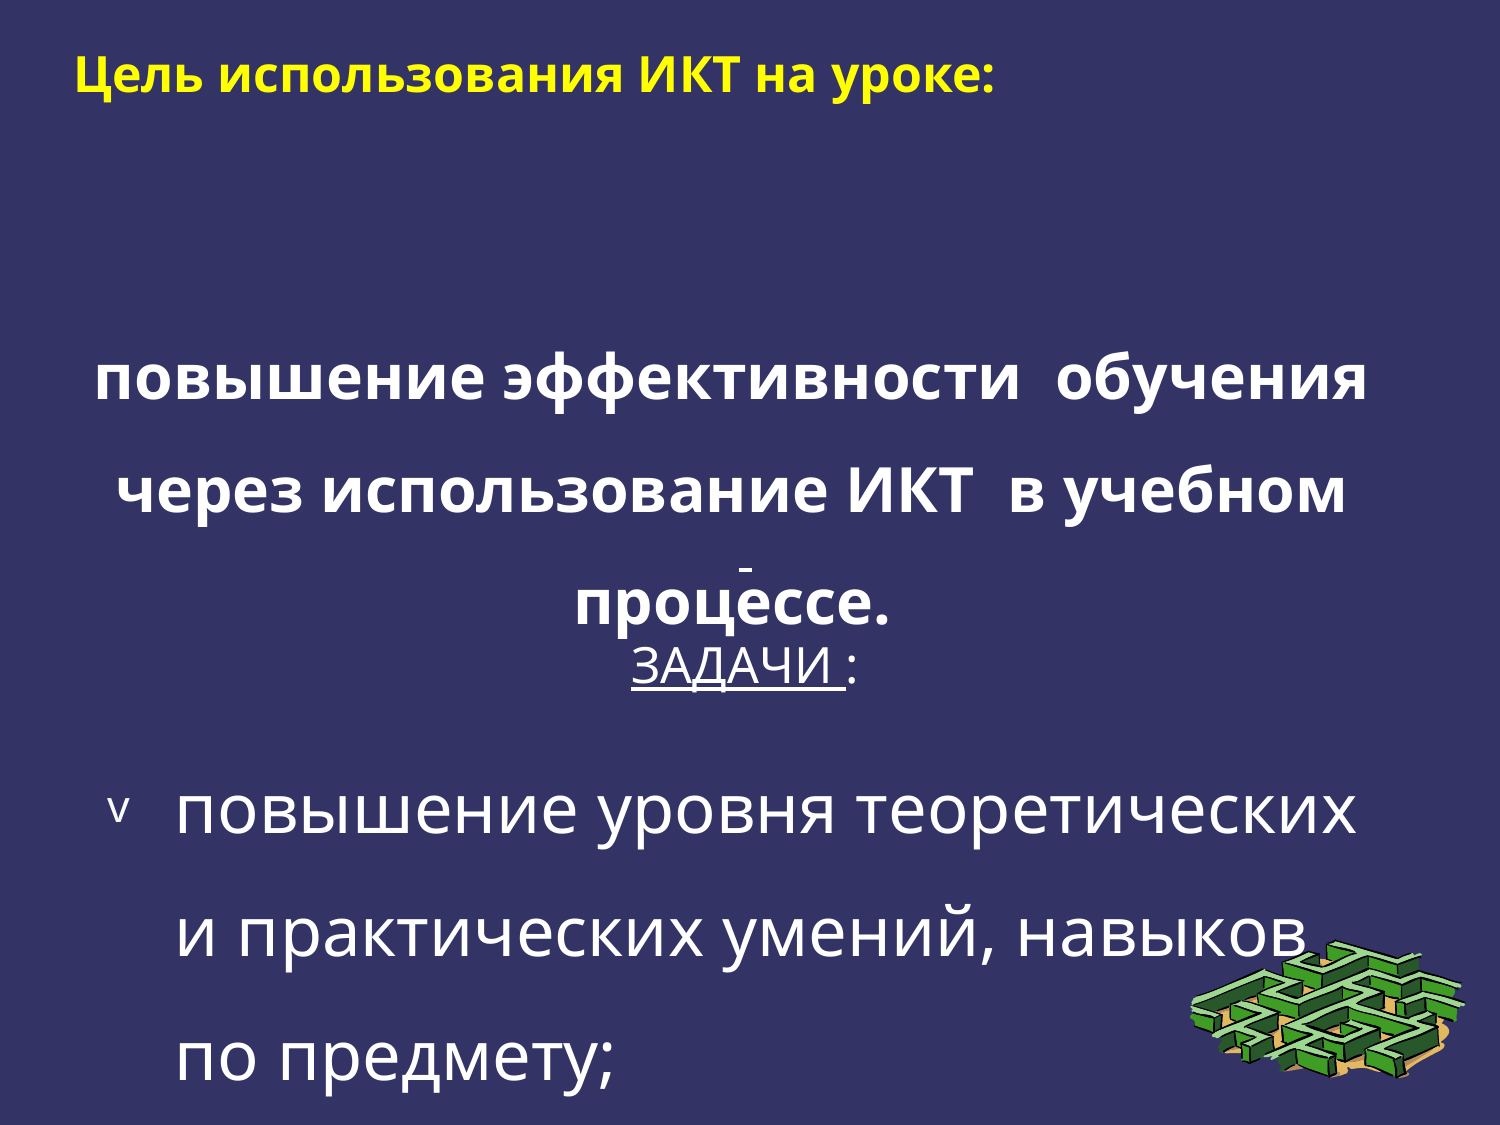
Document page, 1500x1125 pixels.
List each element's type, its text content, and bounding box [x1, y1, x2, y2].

text_box Цель использования ИКТ на уроке: [58, 35, 1500, 110]
title повышение эффективности обучения через использование ИКТ в учебном процессе. [0, 187, 1465, 1032]
list ЗАДАЧИ : повышение уровня теоретических и практических умений, навыков по предмету; повышение качества знаний; развитие творческих способностей учащихся. [70, 257, 1421, 1043]
